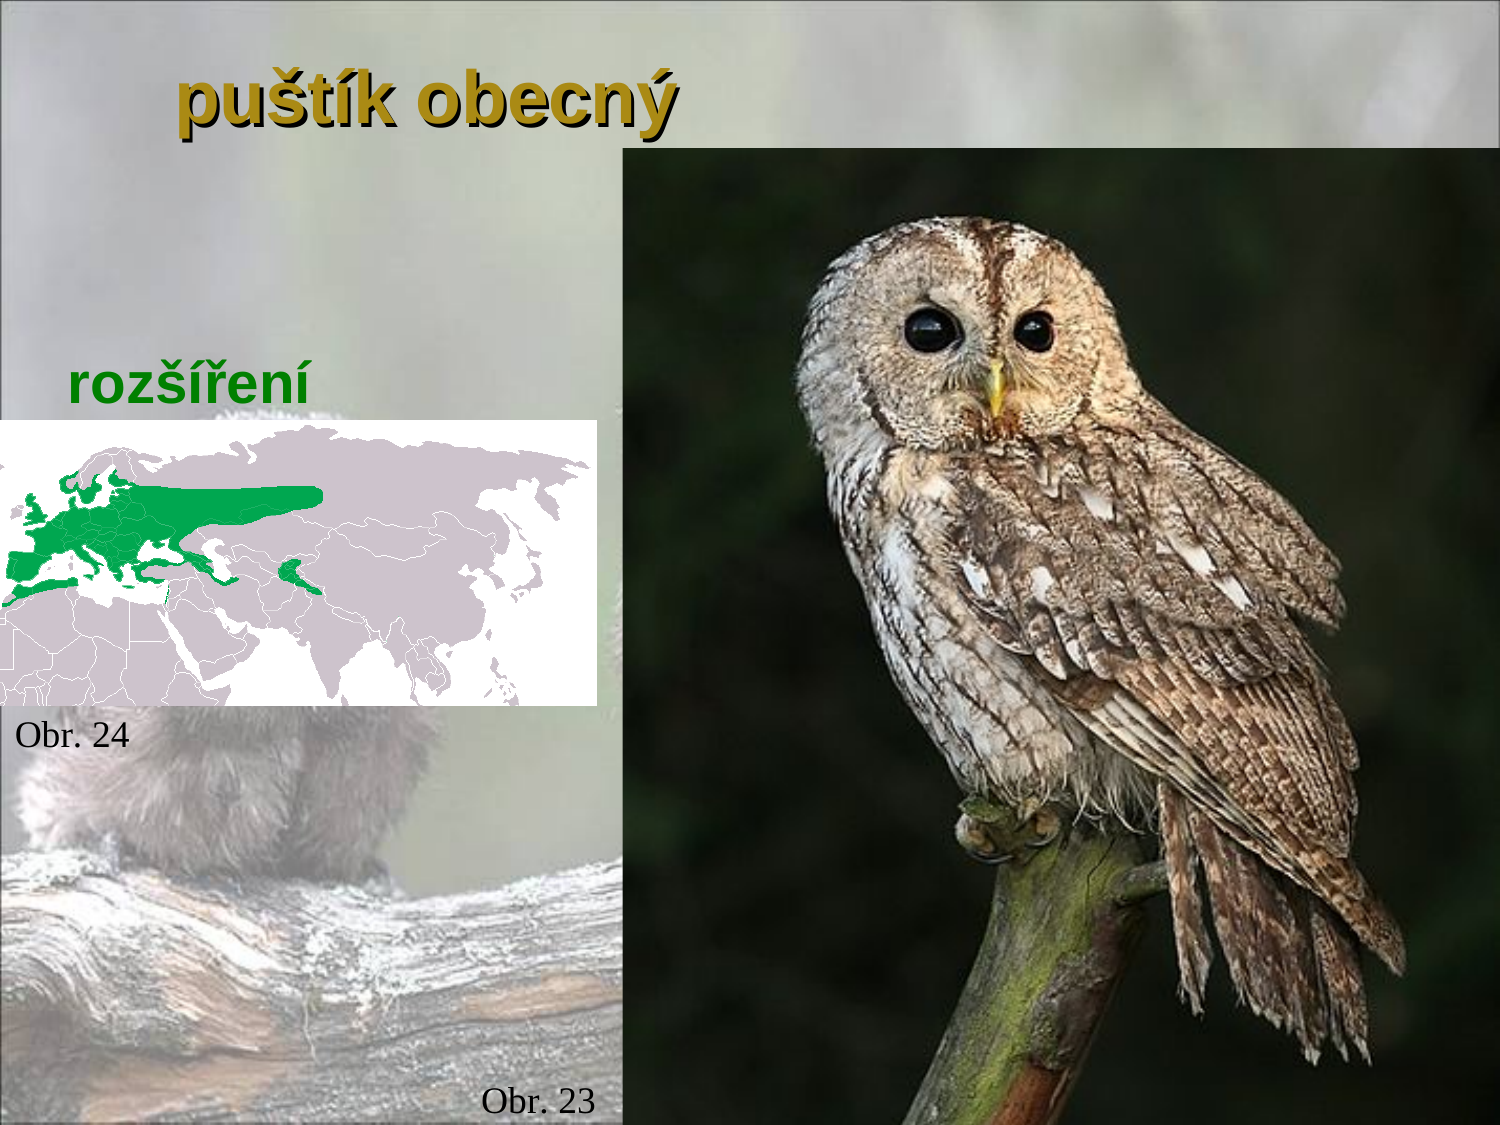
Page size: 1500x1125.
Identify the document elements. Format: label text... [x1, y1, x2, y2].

text_box rozšíření [53, 338, 467, 424]
text_box Obr. 23 [466, 1068, 621, 1125]
text_box Obr. 24 [0, 702, 160, 763]
title puštík obecný [159, 0, 1390, 188]
picture [0, 0, 1500, 1125]
